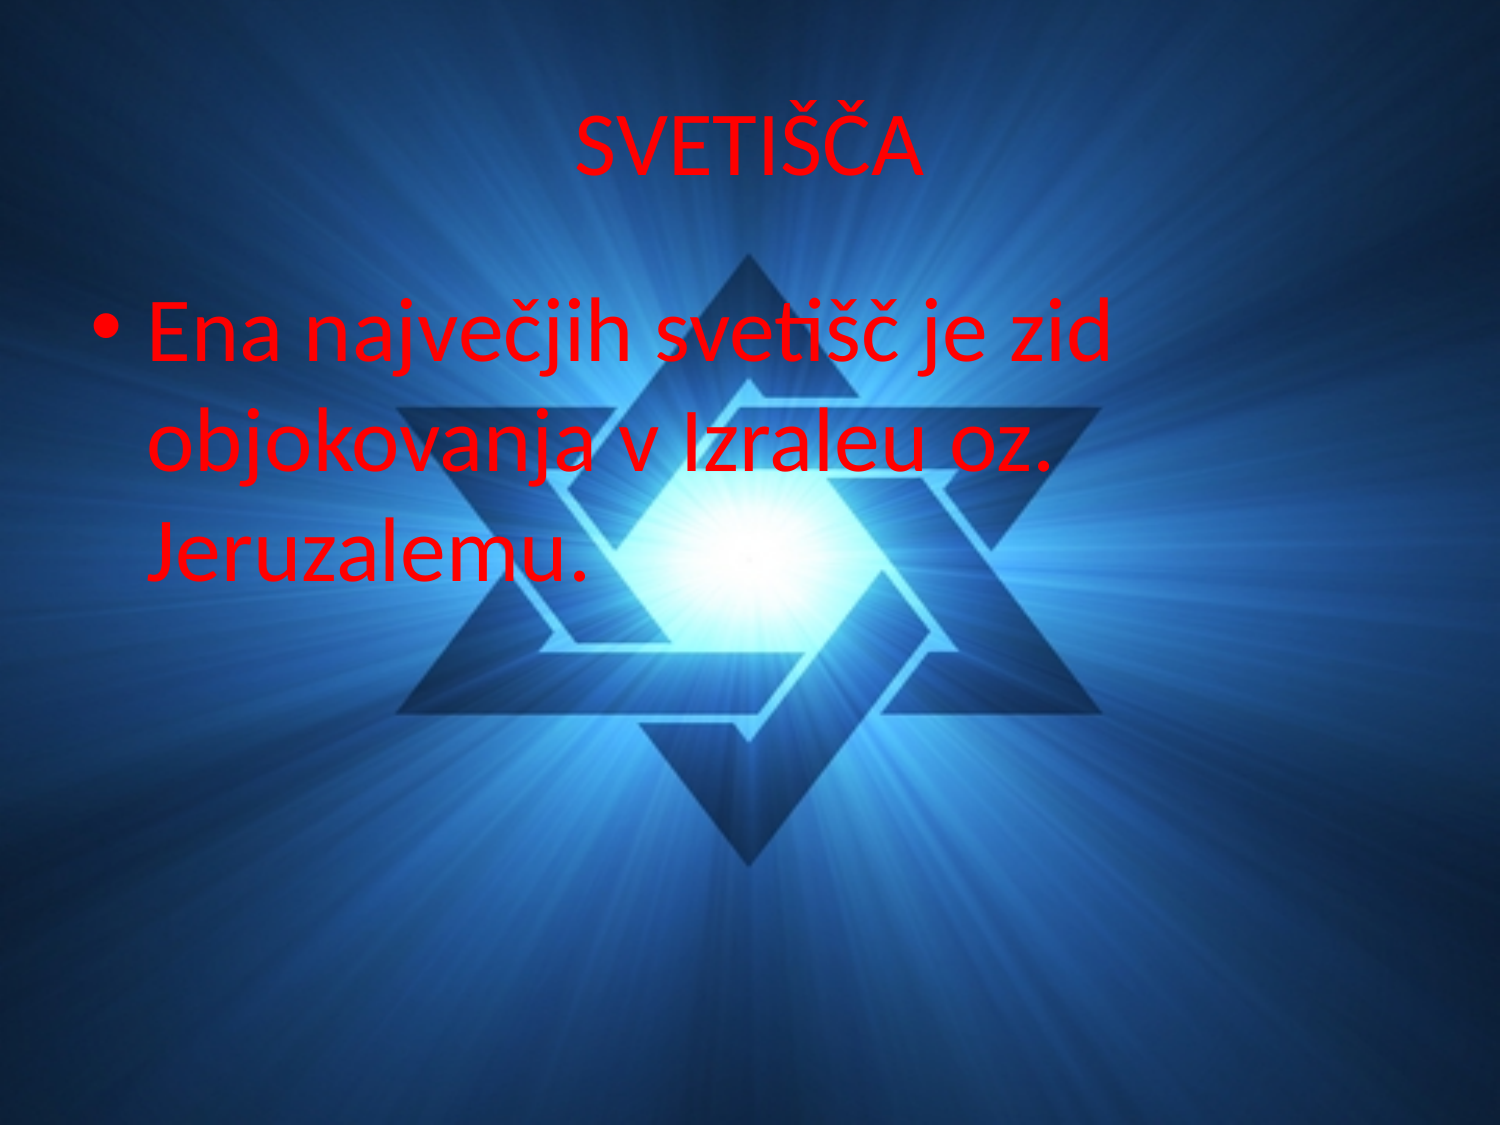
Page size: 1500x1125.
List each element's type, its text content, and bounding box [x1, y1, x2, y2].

picture [0, 0, 1500, 1125]
list Ena največjih svetišč je zid objokovanja v Izraleu oz. Jeruzalemu. [75, 262, 1425, 1005]
title SVETIŠČA [75, 45, 1425, 233]
